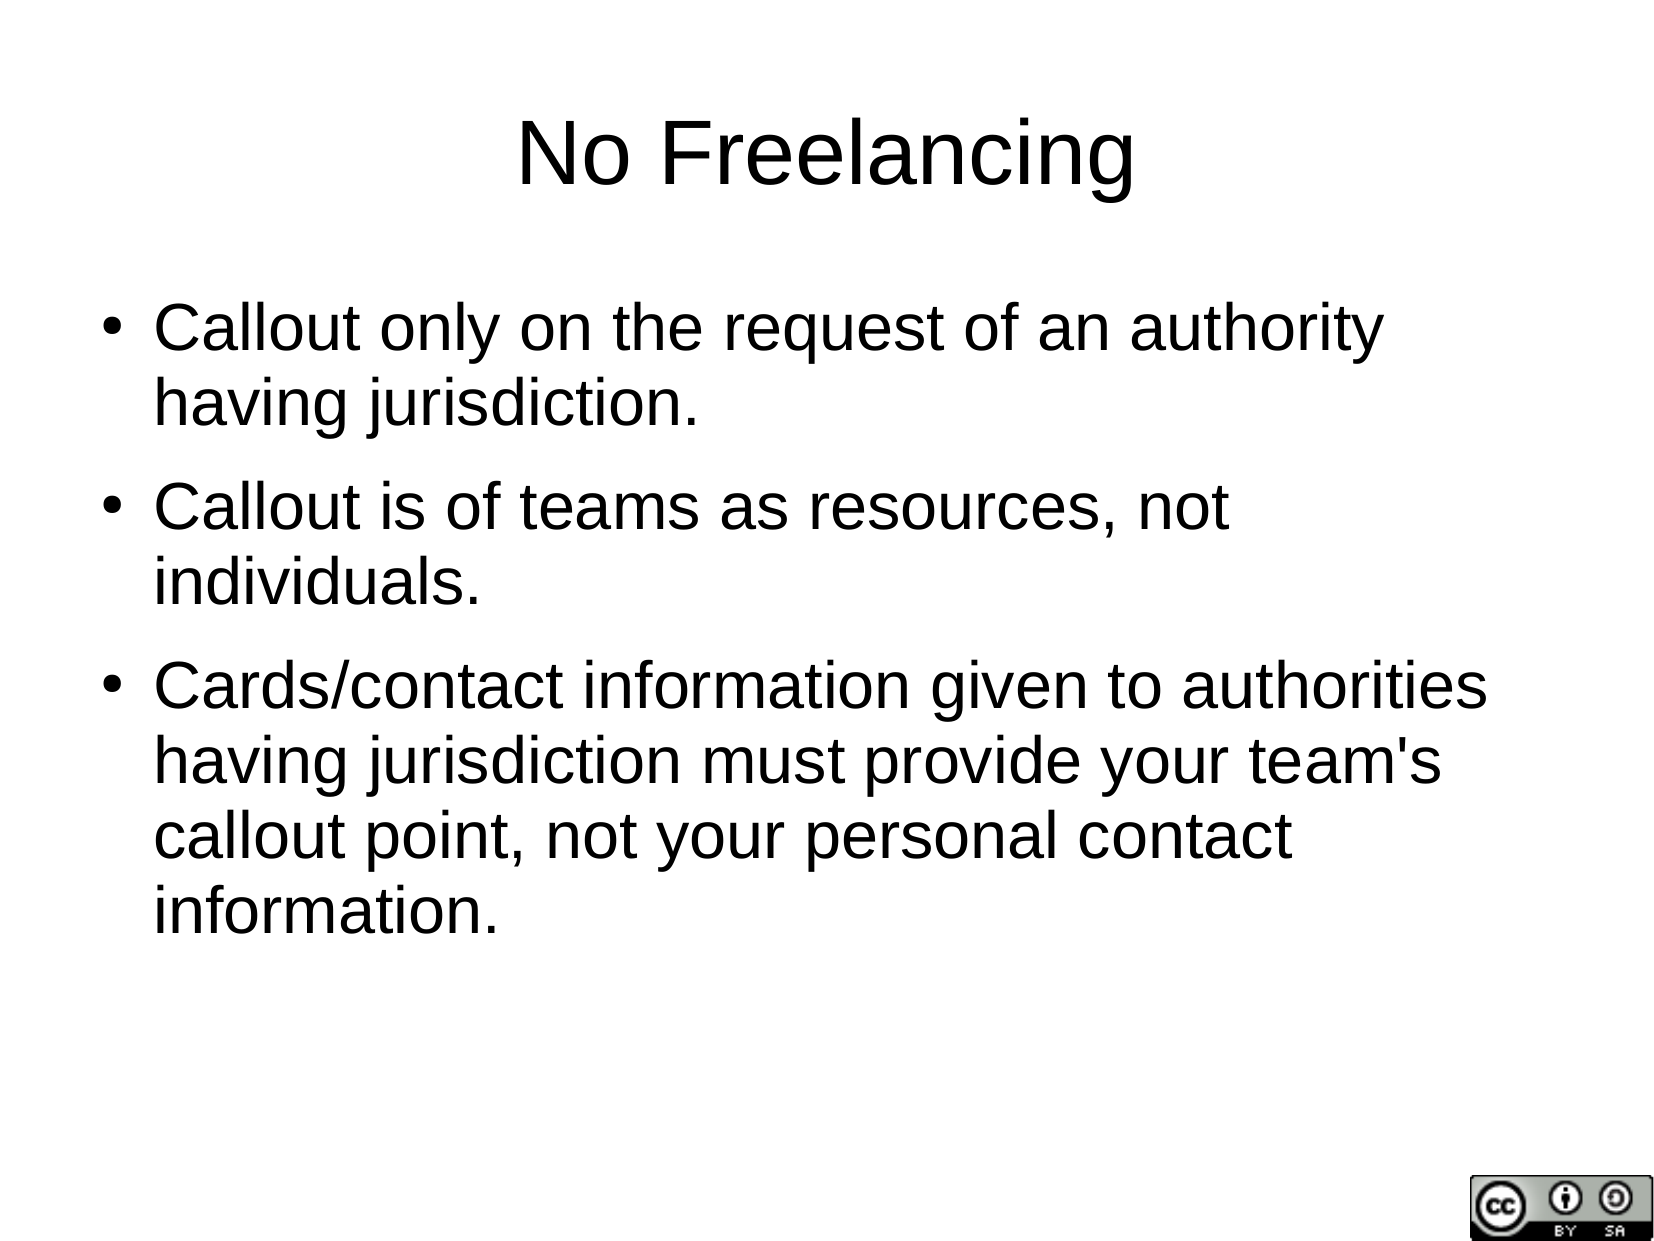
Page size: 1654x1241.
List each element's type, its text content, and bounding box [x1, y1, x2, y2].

title No Freelancing [82, 49, 1571, 257]
picture [1470, 1175, 1654, 1241]
list Callout only on the request of an authority having jurisdiction. Callout is of teams as resources, not individuals. Cards/contact information given to authorities having jurisdiction must provide your team's callout point, not your personal contact information. [82, 290, 1571, 1010]
